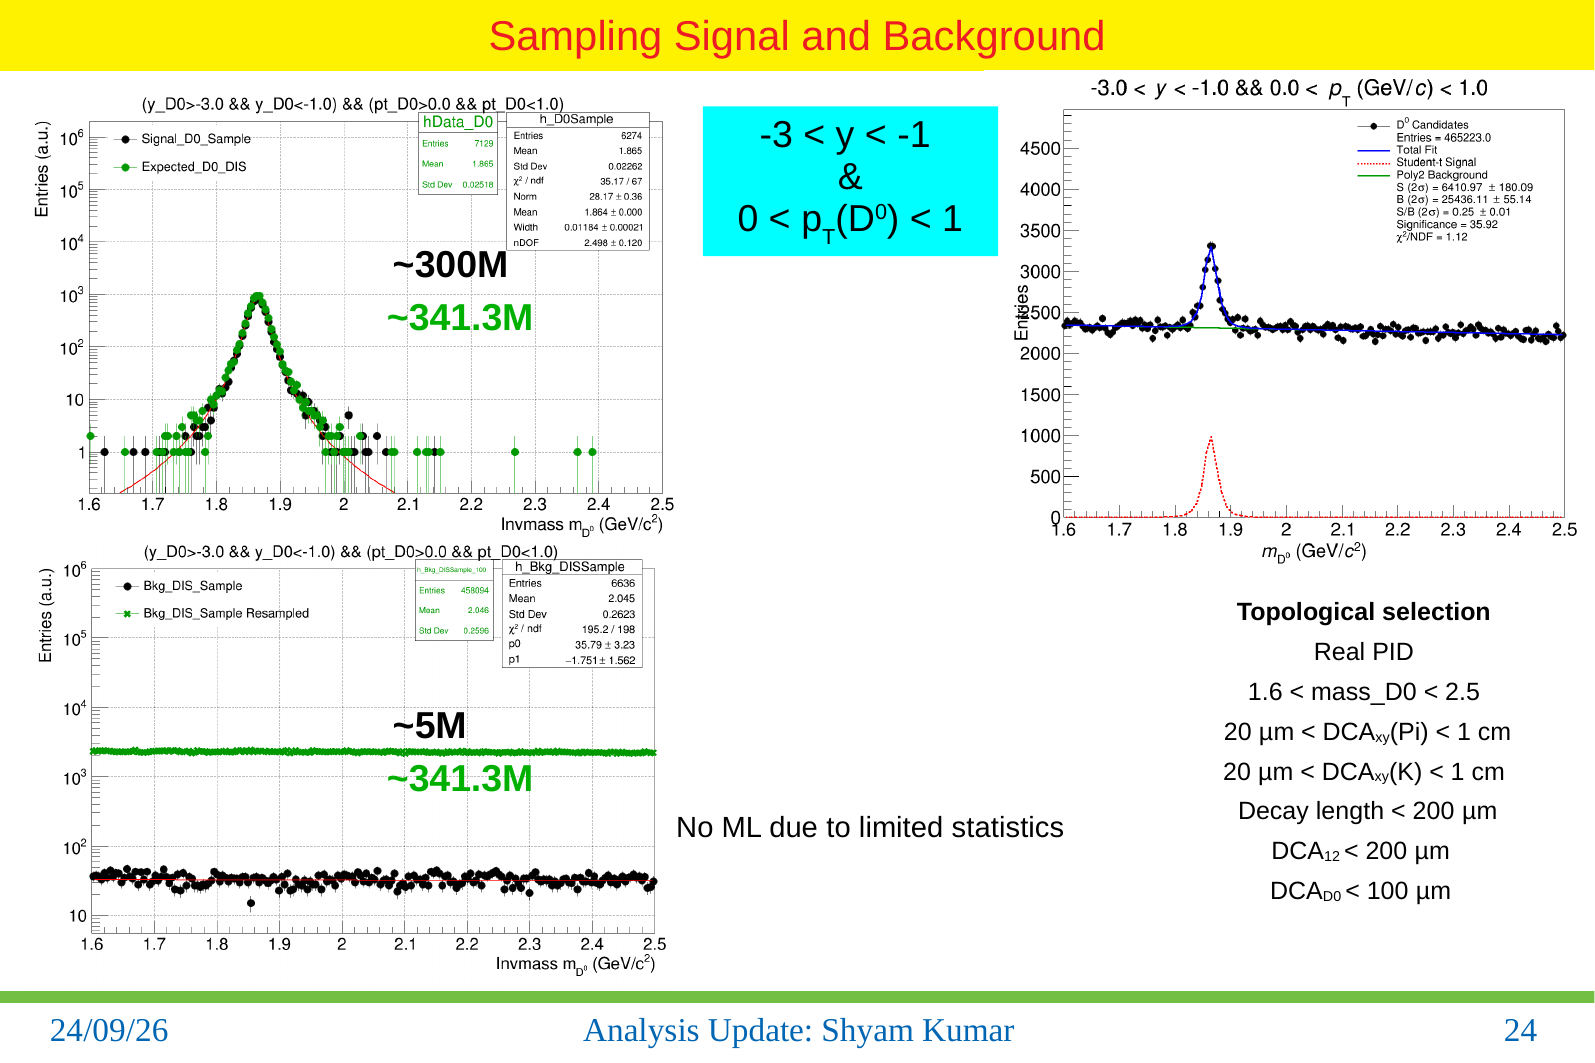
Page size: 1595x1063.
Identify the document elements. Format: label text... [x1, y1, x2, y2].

picture [984, 70, 1595, 567]
text_box Topological selection Real PID 1.6 < mass_D0 < 2.5 20 µm < DCAxy(Pi) < 1 cm 20 µm < DCAxy(K) < 1 cm Decay length < 200 µm DCA12 < 200 µm DCAD0 < 100 µm [1122, 590, 1595, 952]
text_box No ML due to limited statistics [661, 803, 1087, 875]
picture [23, 89, 682, 987]
text_box ~341.3M [372, 289, 656, 347]
text_box ~5M [377, 696, 662, 754]
title Sampling Signal and Background [0, 0, 1595, 71]
text_box ~300M [377, 236, 662, 294]
text_box ~341.3M [372, 750, 656, 807]
text_box -3 < y < -1 & 0 < pT(D0) < 1 [702, 106, 999, 257]
